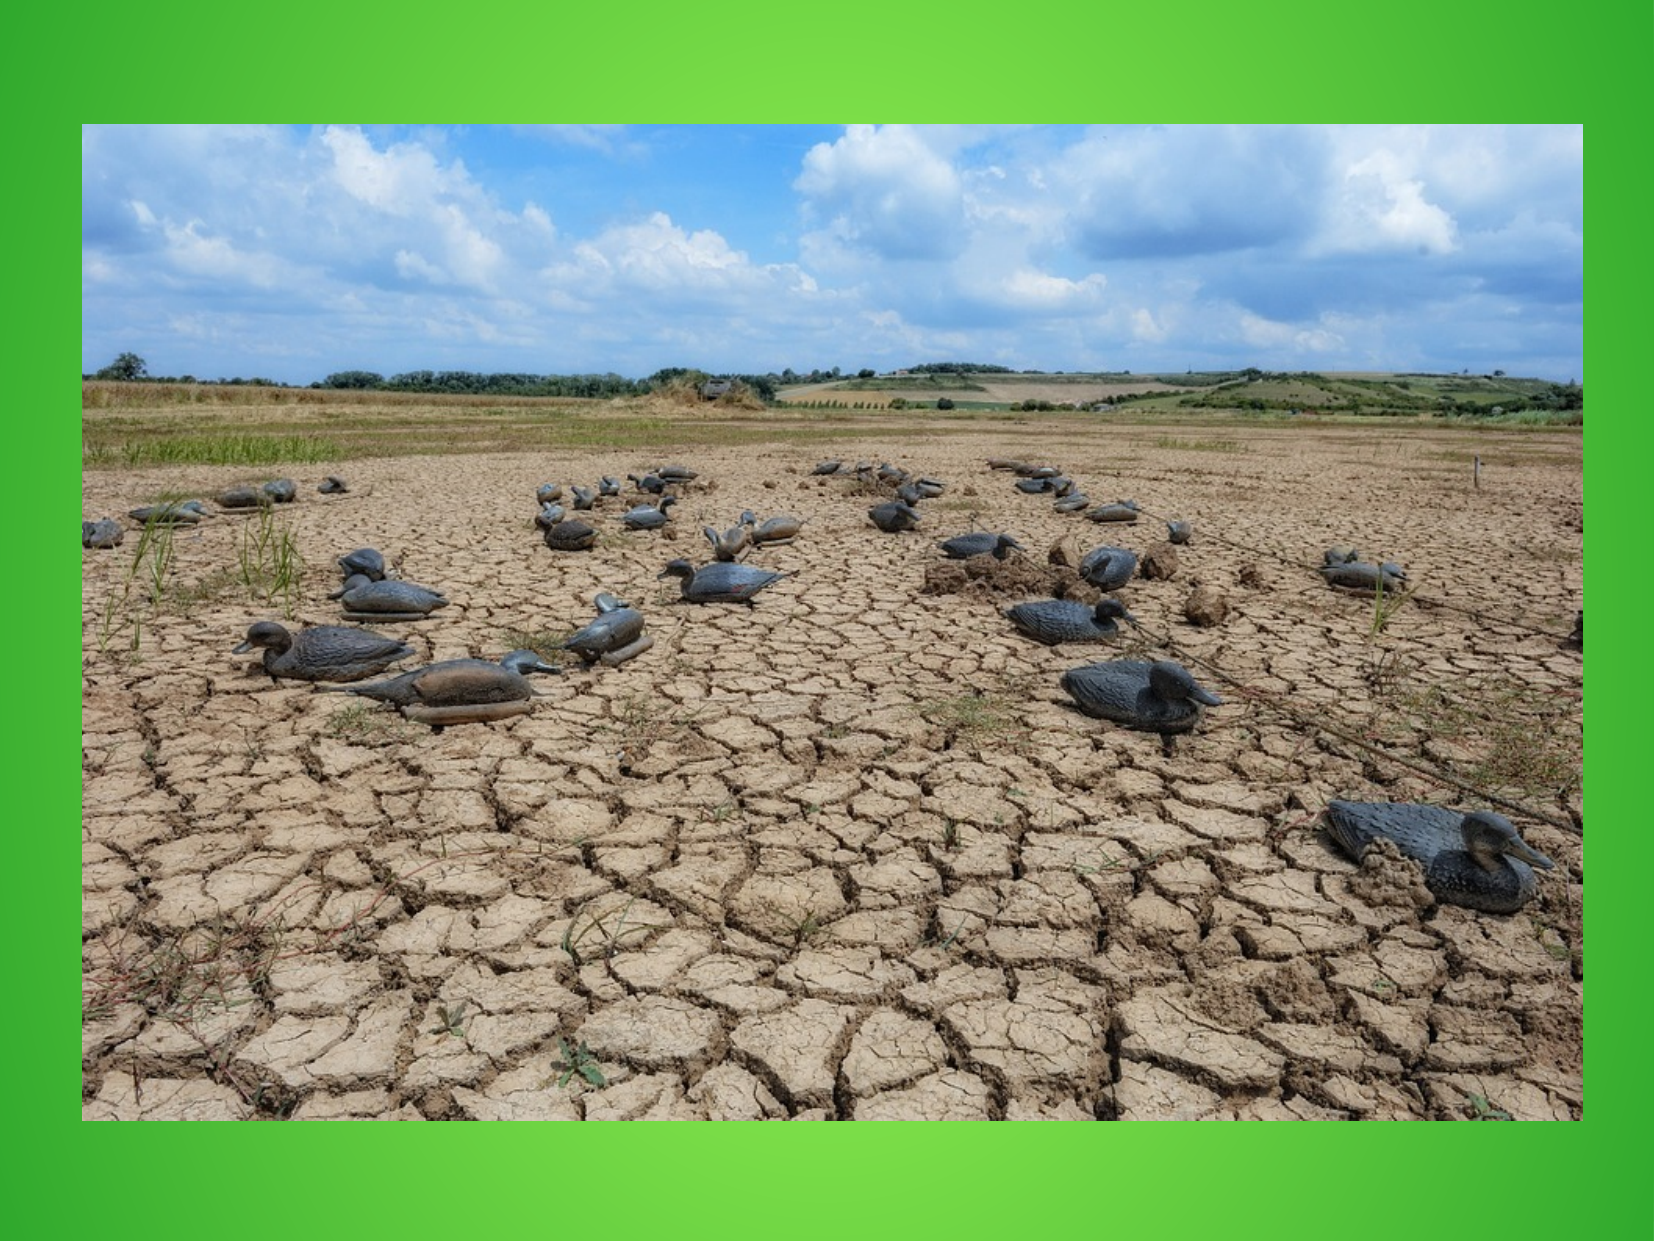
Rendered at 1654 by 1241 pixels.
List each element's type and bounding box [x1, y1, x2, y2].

picture [82, 124, 1583, 1121]
